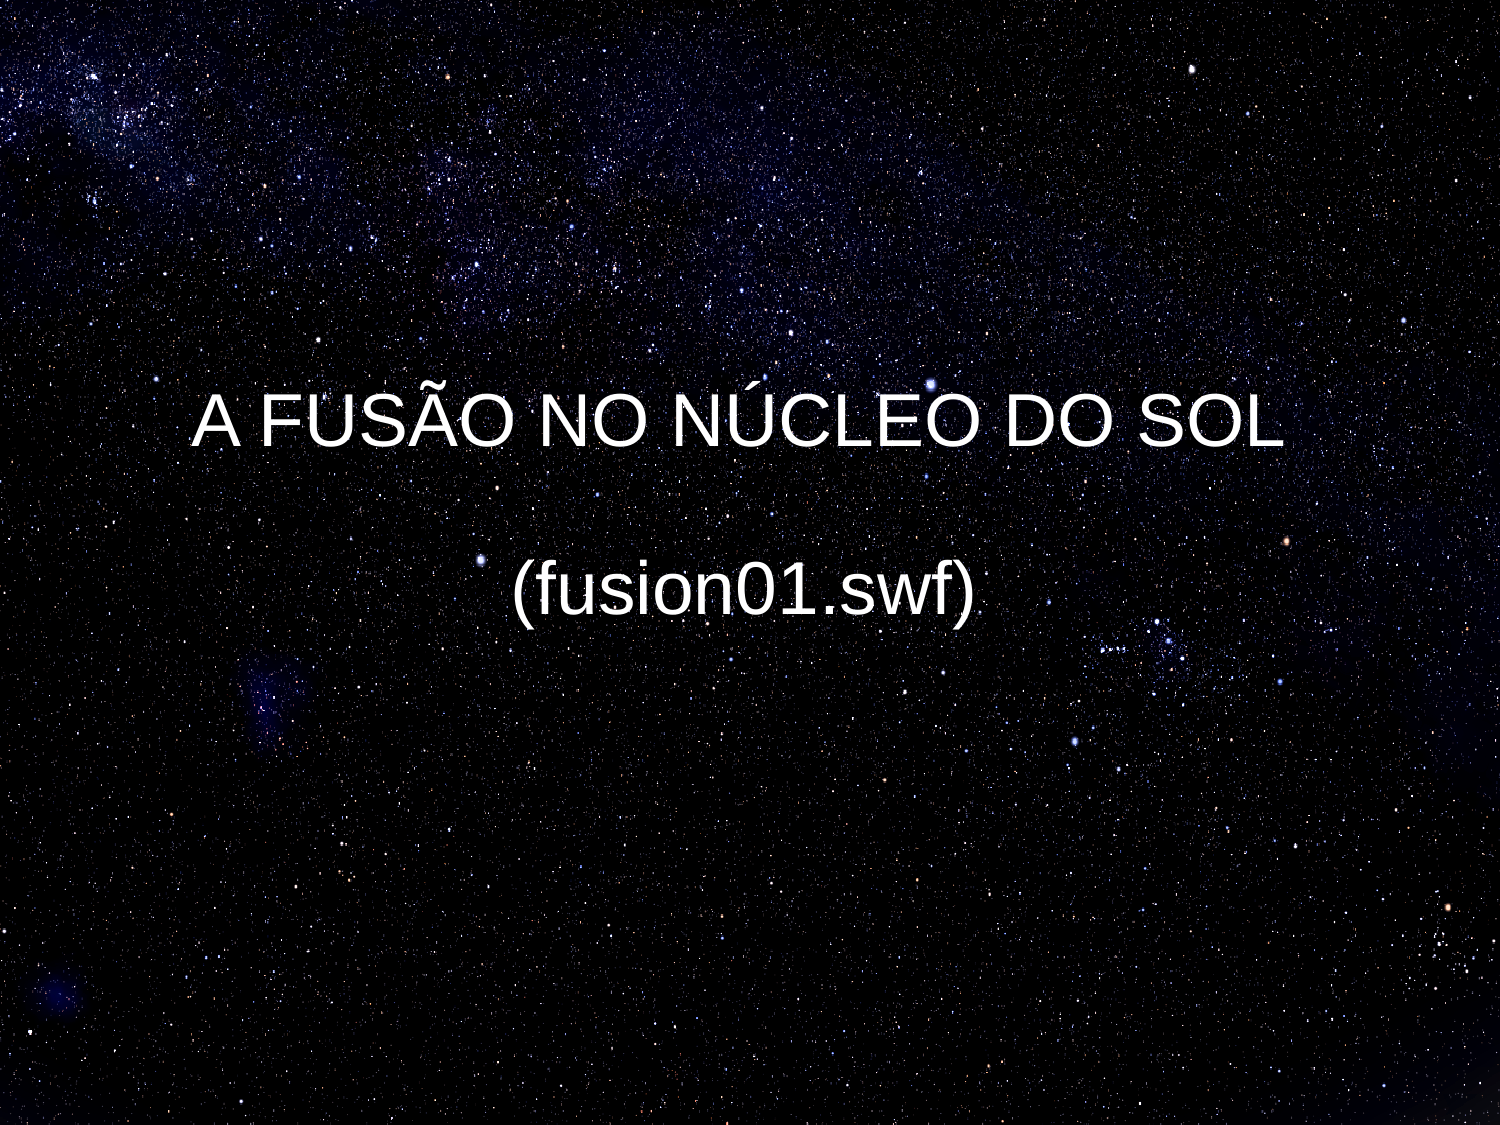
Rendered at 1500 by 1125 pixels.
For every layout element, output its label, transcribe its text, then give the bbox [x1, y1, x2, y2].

text_box A FUSÃO NO NÚCLEO DO SOL (fusion01.swf) [177, 371, 1312, 638]
picture [0, 0, 1500, 1125]
